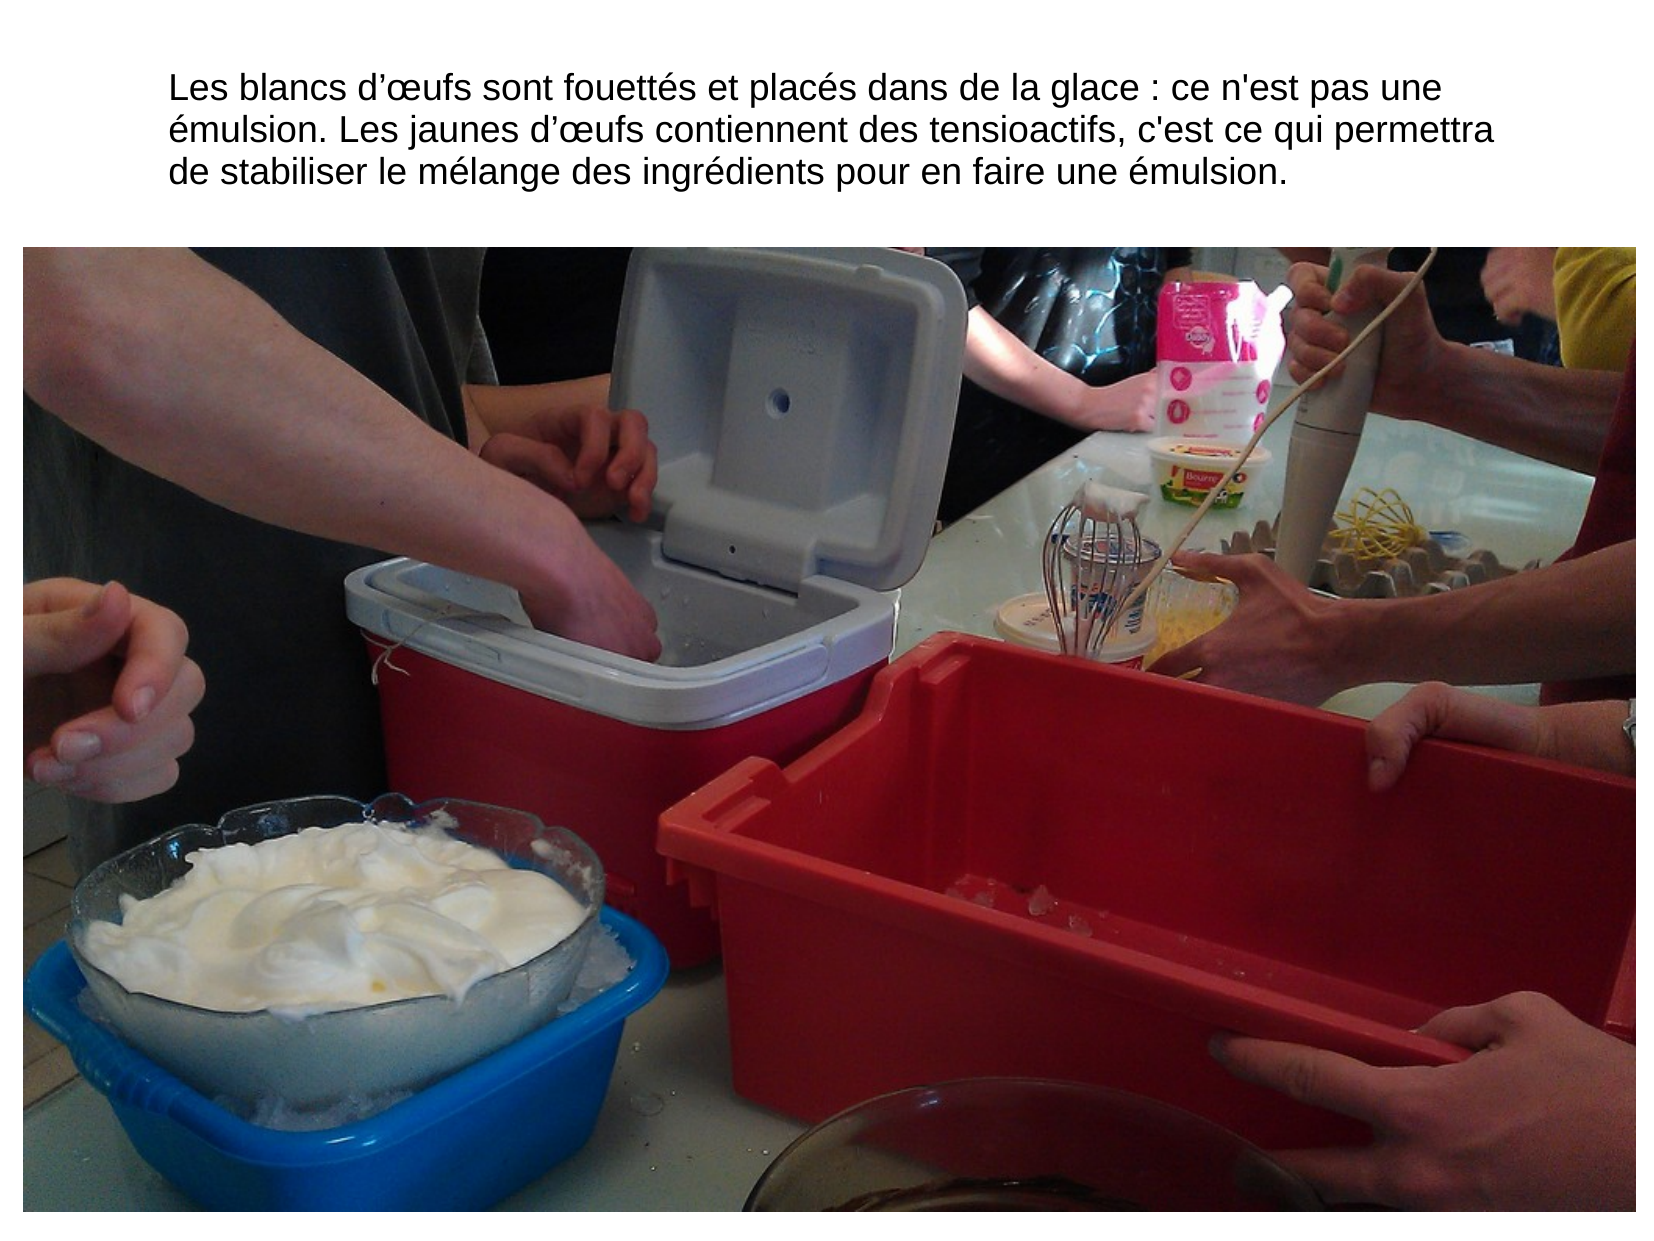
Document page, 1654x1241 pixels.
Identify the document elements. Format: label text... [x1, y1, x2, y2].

picture [23, 247, 1636, 1212]
text_box Les blancs d’œufs sont fouettés et placés dans de la glace : ce n'est pas une émulsion. Les jaunes d’œufs contiennent des tensioactifs, c'est ce qui permettra de stabiliser le mélange des ingrédients pour en faire une émulsion. [153, 59, 1512, 242]
